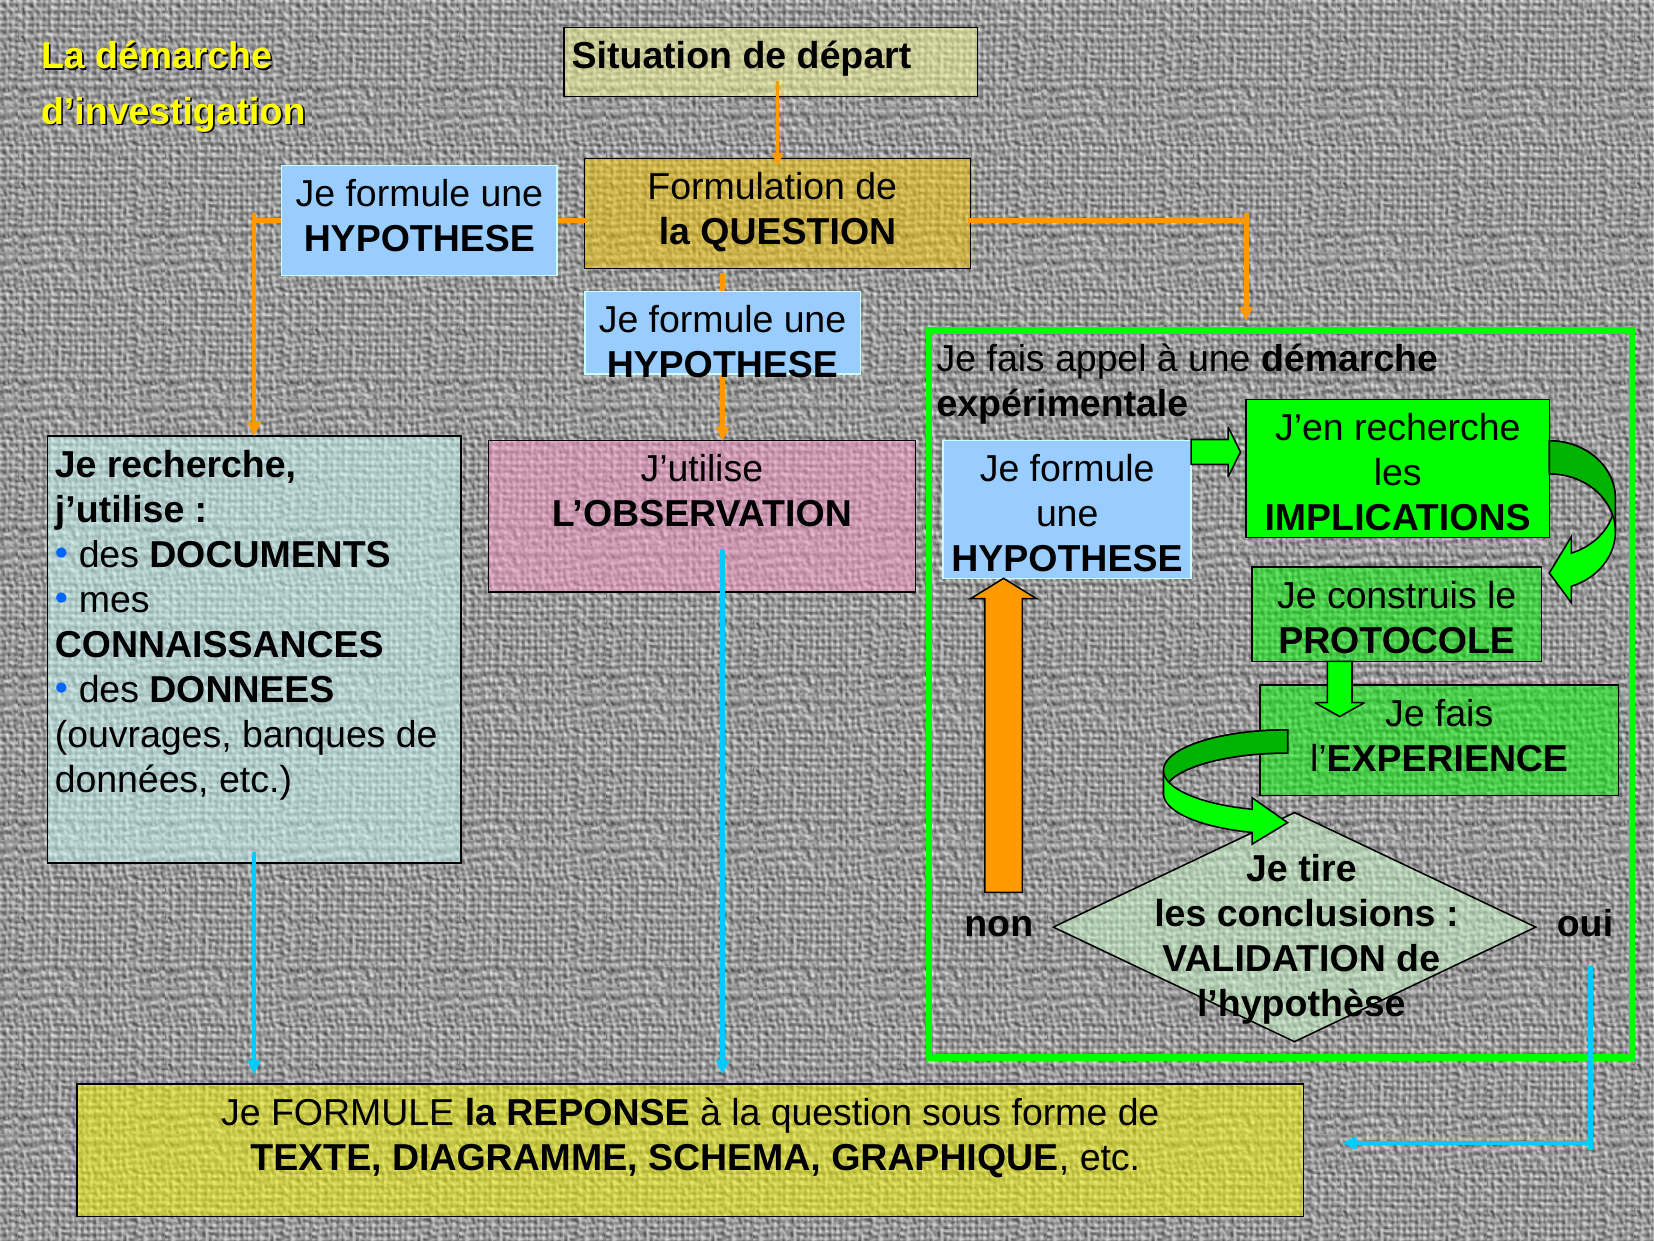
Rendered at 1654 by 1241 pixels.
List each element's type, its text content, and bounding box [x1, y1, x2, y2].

text_box Situation de départ [564, 27, 978, 97]
text_box [1350, 1006, 1368, 1013]
text_box Je fais l’EXPERIENCE [1260, 685, 1619, 796]
text_box [1238, 1006, 1248, 1019]
text_box Je tire les conclusions : VALIDATION de l’hypothèse [1135, 840, 1467, 1006]
text_box J’en recherche les IMPLICATIONS [1246, 399, 1550, 538]
text_box [970, 578, 1037, 893]
text_box Je recherche, j’utilise : des DOCUMENTS mes CONNAISSANCES des DONNEES (ouvrages, banques de données, etc.) [47, 436, 461, 864]
text_box [1053, 888, 1135, 966]
text_box [1163, 729, 1353, 840]
text_box Je construis le PROTOCOLE [1252, 567, 1542, 662]
text_box non [956, 895, 1054, 946]
text_box [1225, 1006, 1232, 1012]
text_box La démarche d’investigation [33, 27, 392, 136]
picture [0, 0, 1654, 1241]
text_box [1467, 894, 1536, 960]
text_box Je fais appel à une démarche expérimentale [929, 330, 1632, 1058]
text_box [1250, 1006, 1349, 1042]
text_box [1291, 1006, 1300, 1013]
text_box Je formule une HYPOTHESE [281, 165, 558, 276]
text_box [1269, 1006, 1277, 1013]
text_box [1314, 661, 1365, 717]
text_box Je formule une HYPOTHESE [584, 291, 861, 375]
text_box [1549, 440, 1616, 603]
text_box Je formule une HYPOTHESE [943, 440, 1192, 579]
text_box Formulation de la QUESTION [584, 158, 971, 269]
text_box Je FORMULE la REPONSE à la question sous forme de TEXTE, DIAGRAMME, SCHEMA, GRAPHIQUE, etc. [76, 1083, 1304, 1217]
text_box [1191, 427, 1241, 477]
text_box oui [1549, 895, 1632, 946]
text_box J’utilise L’OBSERVATION [488, 440, 916, 593]
